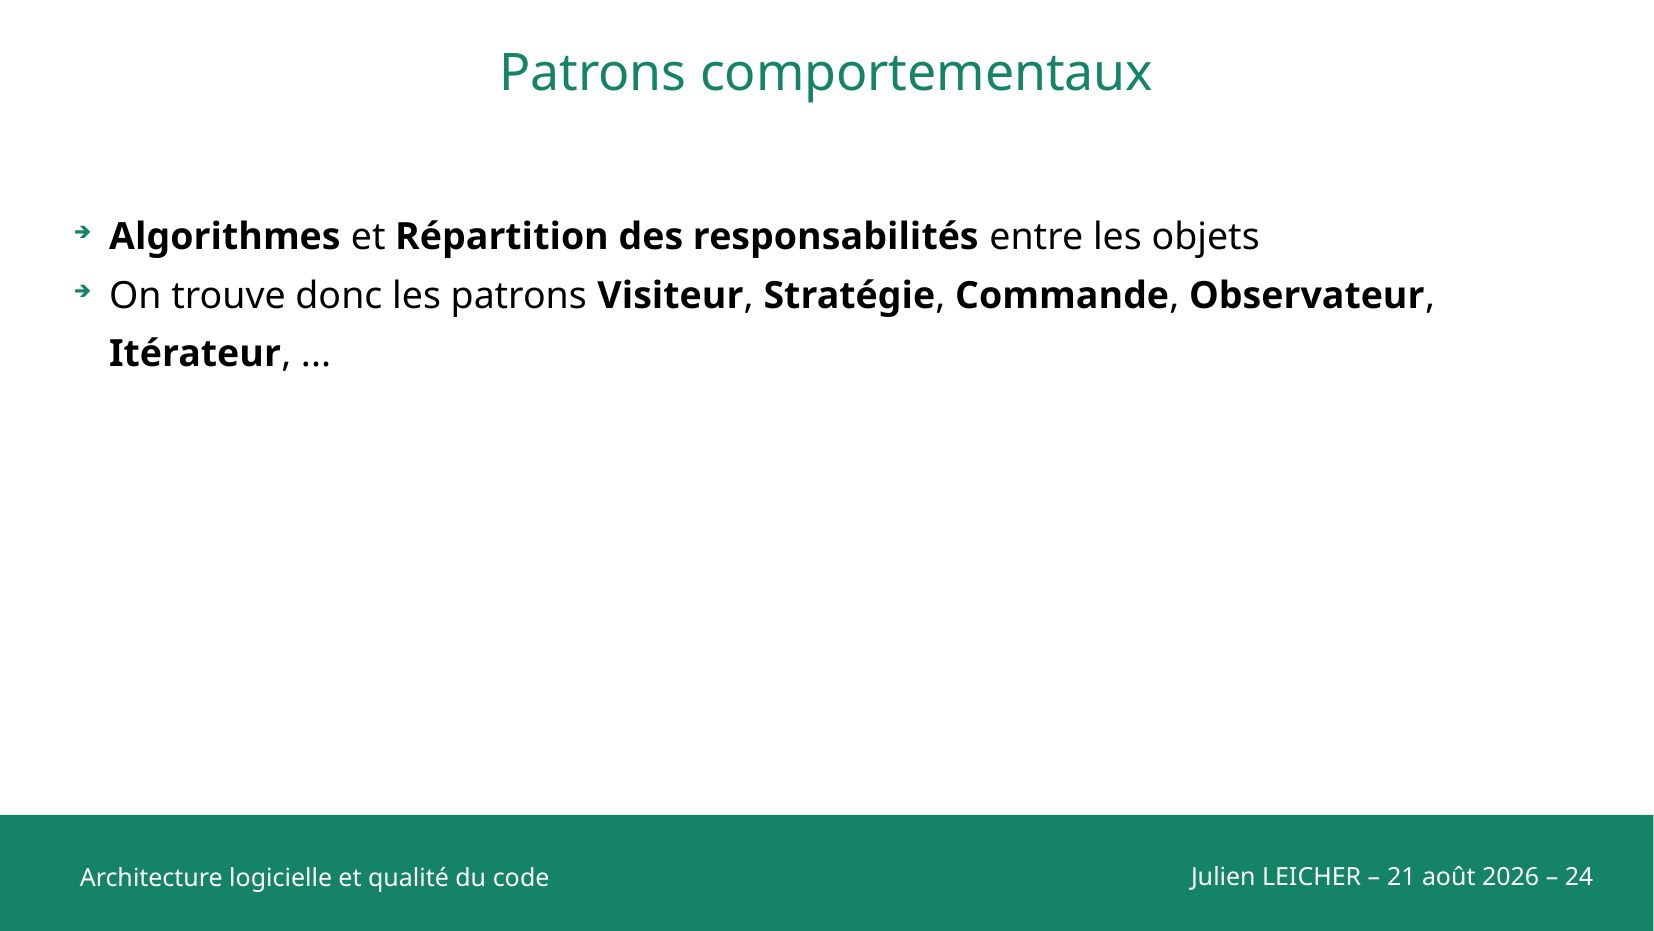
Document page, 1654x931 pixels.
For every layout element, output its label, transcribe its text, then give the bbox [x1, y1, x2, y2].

text_box Julien LEICHER – 7 mars 2022 – <numéro> [0, 814, 1654, 931]
text_box Architecture logicielle et qualité du code [64, 852, 798, 898]
text_box Algorithmes et Répartition des responsabilités entre les objets On trouve donc les patrons Visiteur, Stratégie, Commande, Observateur, Itérateur, ... [59, 194, 1595, 678]
text_box Patrons comportementaux [0, 27, 1654, 113]
